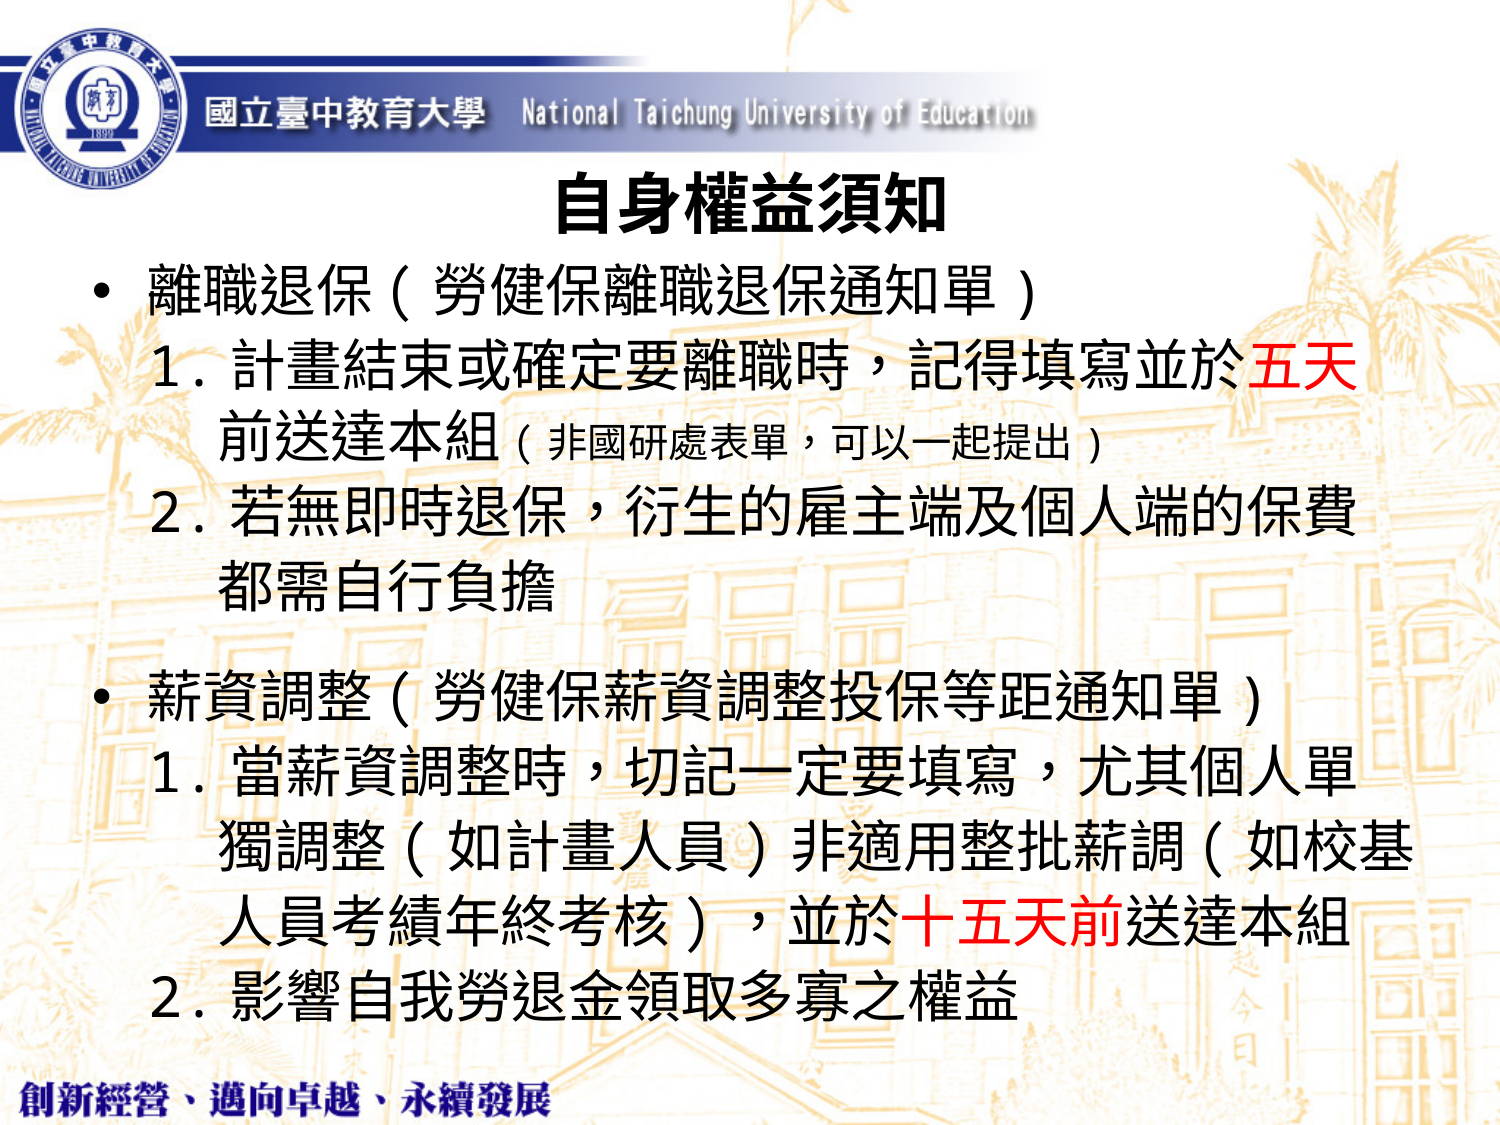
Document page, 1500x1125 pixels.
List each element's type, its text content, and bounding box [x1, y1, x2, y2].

picture [0, 255, 1500, 1125]
picture [0, 0, 1500, 148]
list 離職退保(勞健保離職退保通知單) 1.計畫結束或確定要離職時，記得填寫並於五天 前送達本組(非國研處表單，可以一起提出) 2.若無即時退保，衍生的雇主端及個人端的保費 都需自行負擔 薪資調整(勞健保薪資調整投保等距通知單) 1.當薪資調整時，切記一定要填寫，尤其個人單 獨調整(如計畫人員)非適用整批薪調(如校基 人員考績年終考核)，並於十五天前送達本組 2.影響自我勞退金領取多寡之權益 [76, 255, 1459, 1083]
title 自身權益須知 [0, 148, 1500, 255]
